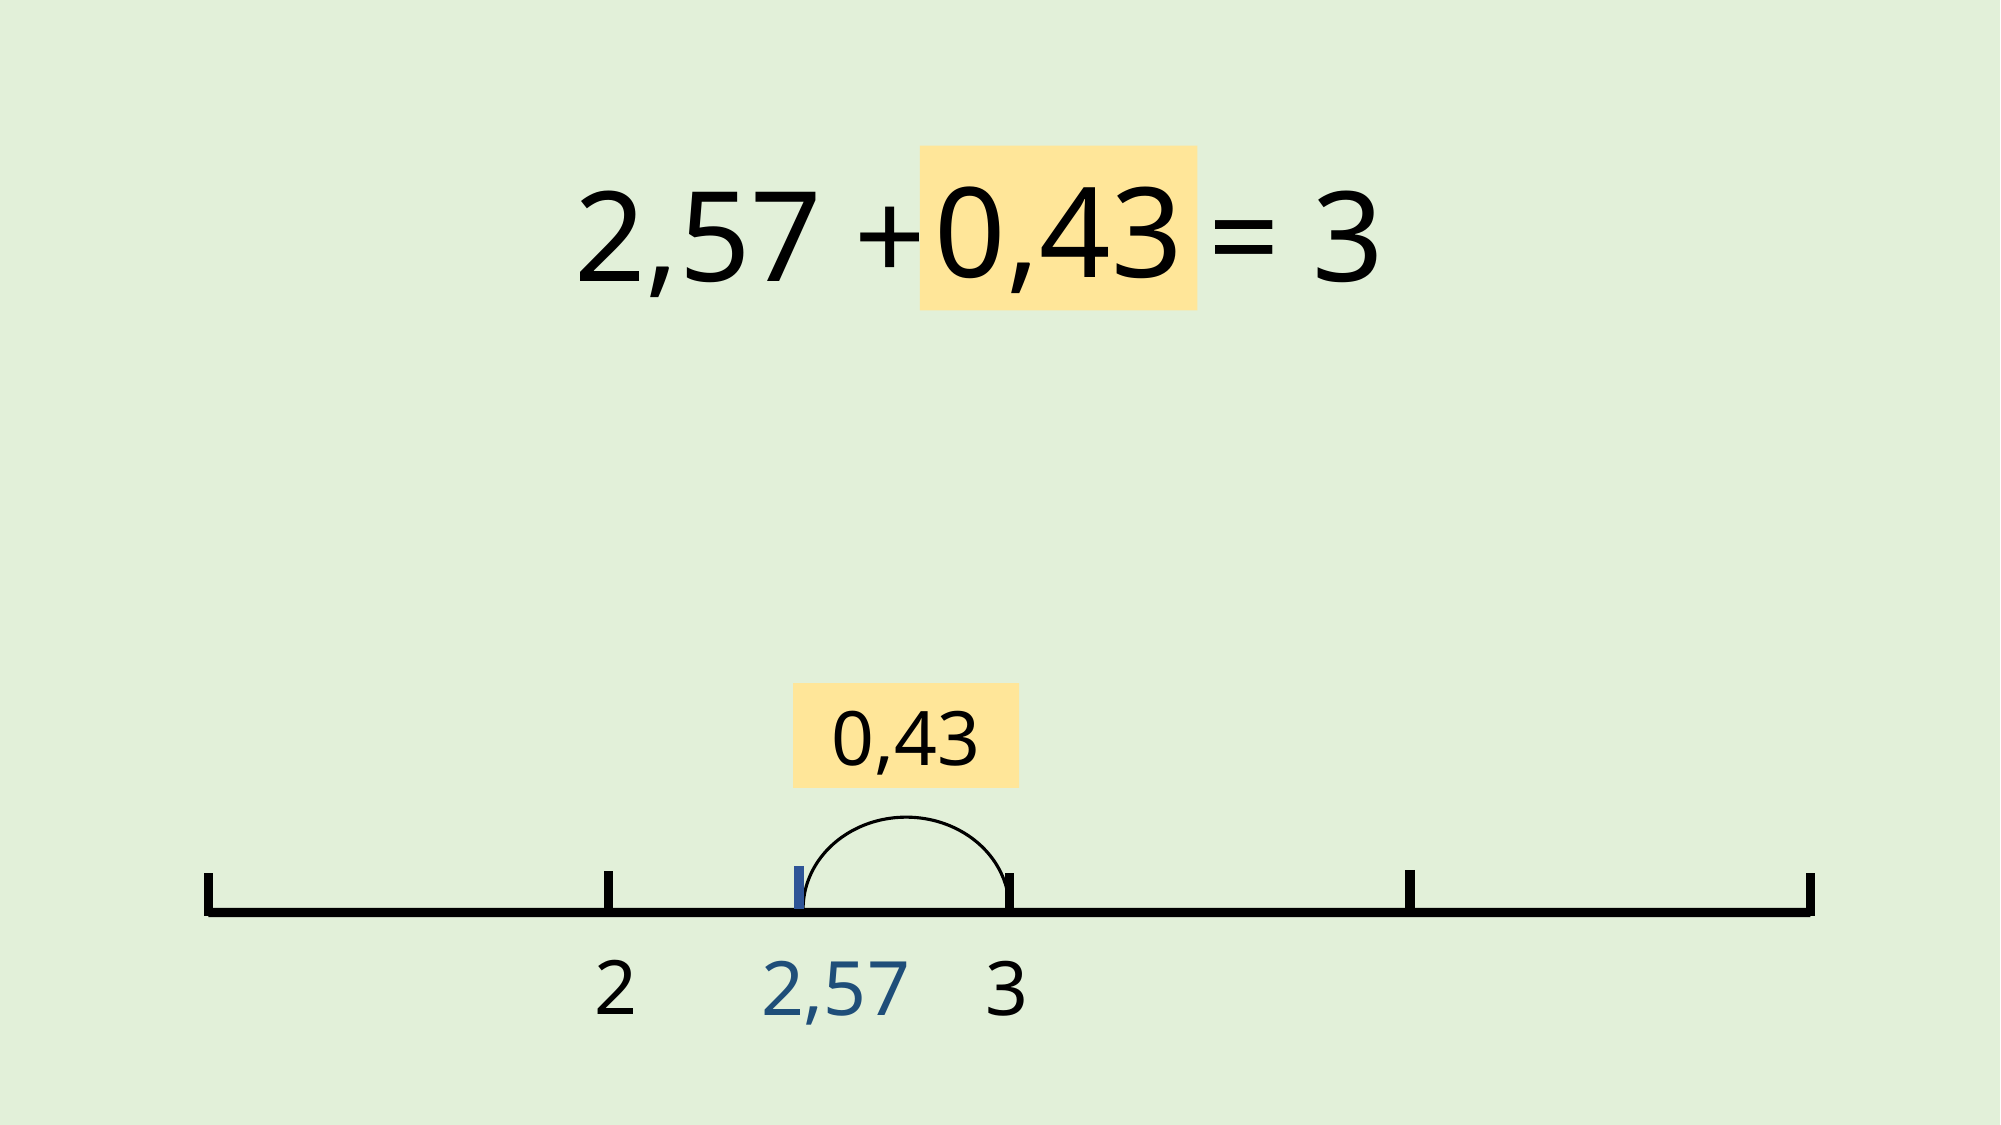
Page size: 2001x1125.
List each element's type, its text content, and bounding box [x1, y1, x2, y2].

text_box 0,43 [919, 145, 1198, 311]
text_box 2,57 + ? = 3 [559, 148, 1399, 314]
text_box 0,43 [793, 683, 1020, 788]
text_box 2 [580, 931, 653, 1037]
text_box 3 [970, 933, 1044, 1038]
text_box 2,57 [746, 933, 925, 1038]
